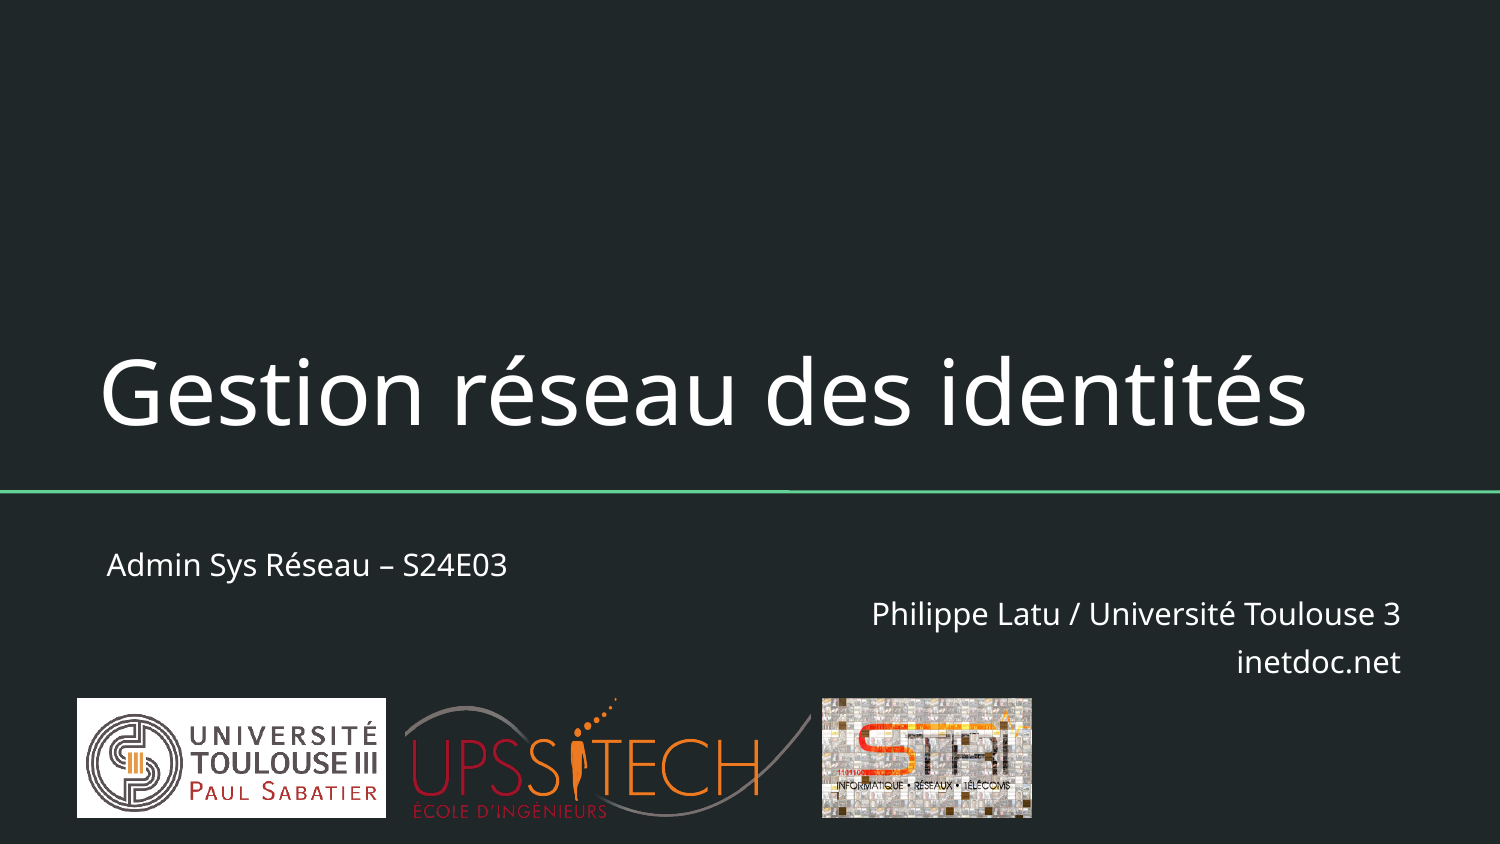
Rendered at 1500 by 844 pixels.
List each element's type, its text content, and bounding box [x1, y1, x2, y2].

picture [405, 698, 811, 818]
title Gestion réseau des identités [83, 206, 1417, 467]
subtitle Admin Sys Réseau – S24E03 Philippe Latu / Université Toulouse 3 inetdoc.net [83, 522, 1417, 700]
picture [77, 698, 386, 818]
picture [822, 698, 1032, 818]
